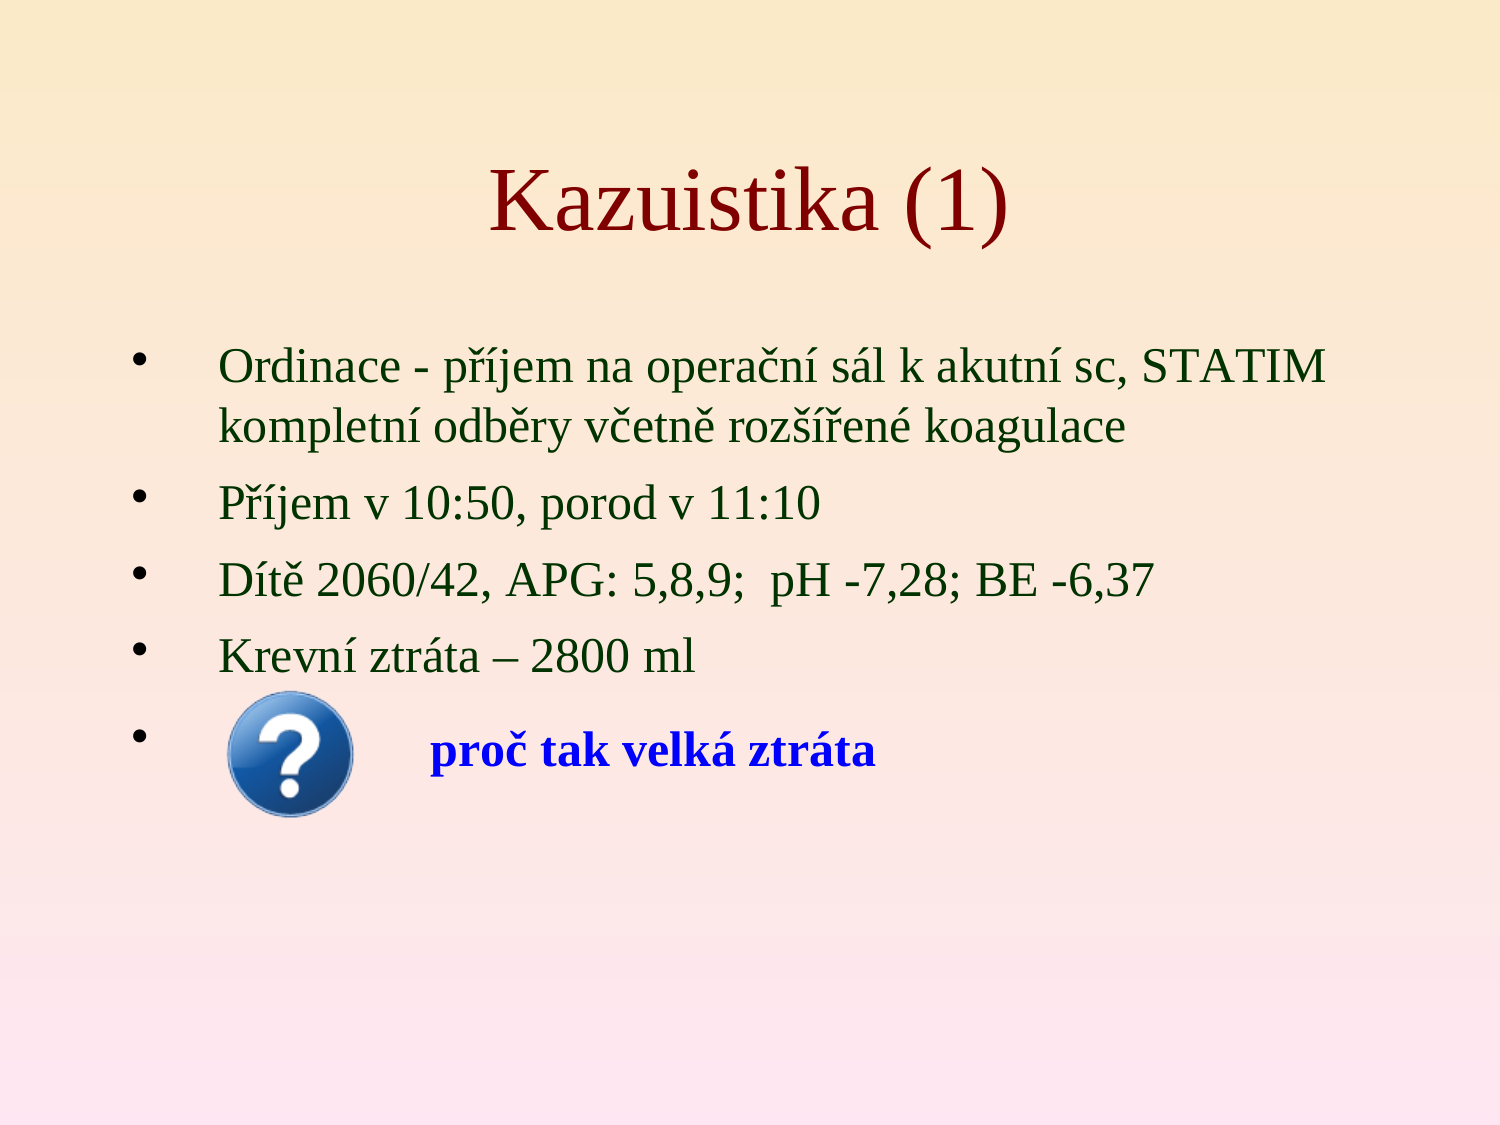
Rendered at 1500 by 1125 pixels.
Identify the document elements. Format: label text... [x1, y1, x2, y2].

title Kazuistika (1) [112, 99, 1388, 288]
list Ordinace - příjem na operační sál k akutní sc, STATIM kompletní odběry včetně rozšířené koagulace Příjem v 10:50, porod v 11:10 Dítě 2060/42, APG: 5,8,9; pH -7,28; BE -6,37 Krevní ztráta – 2800 ml proč tak velká ztráta [112, 324, 1388, 1000]
picture [200, 661, 379, 840]
